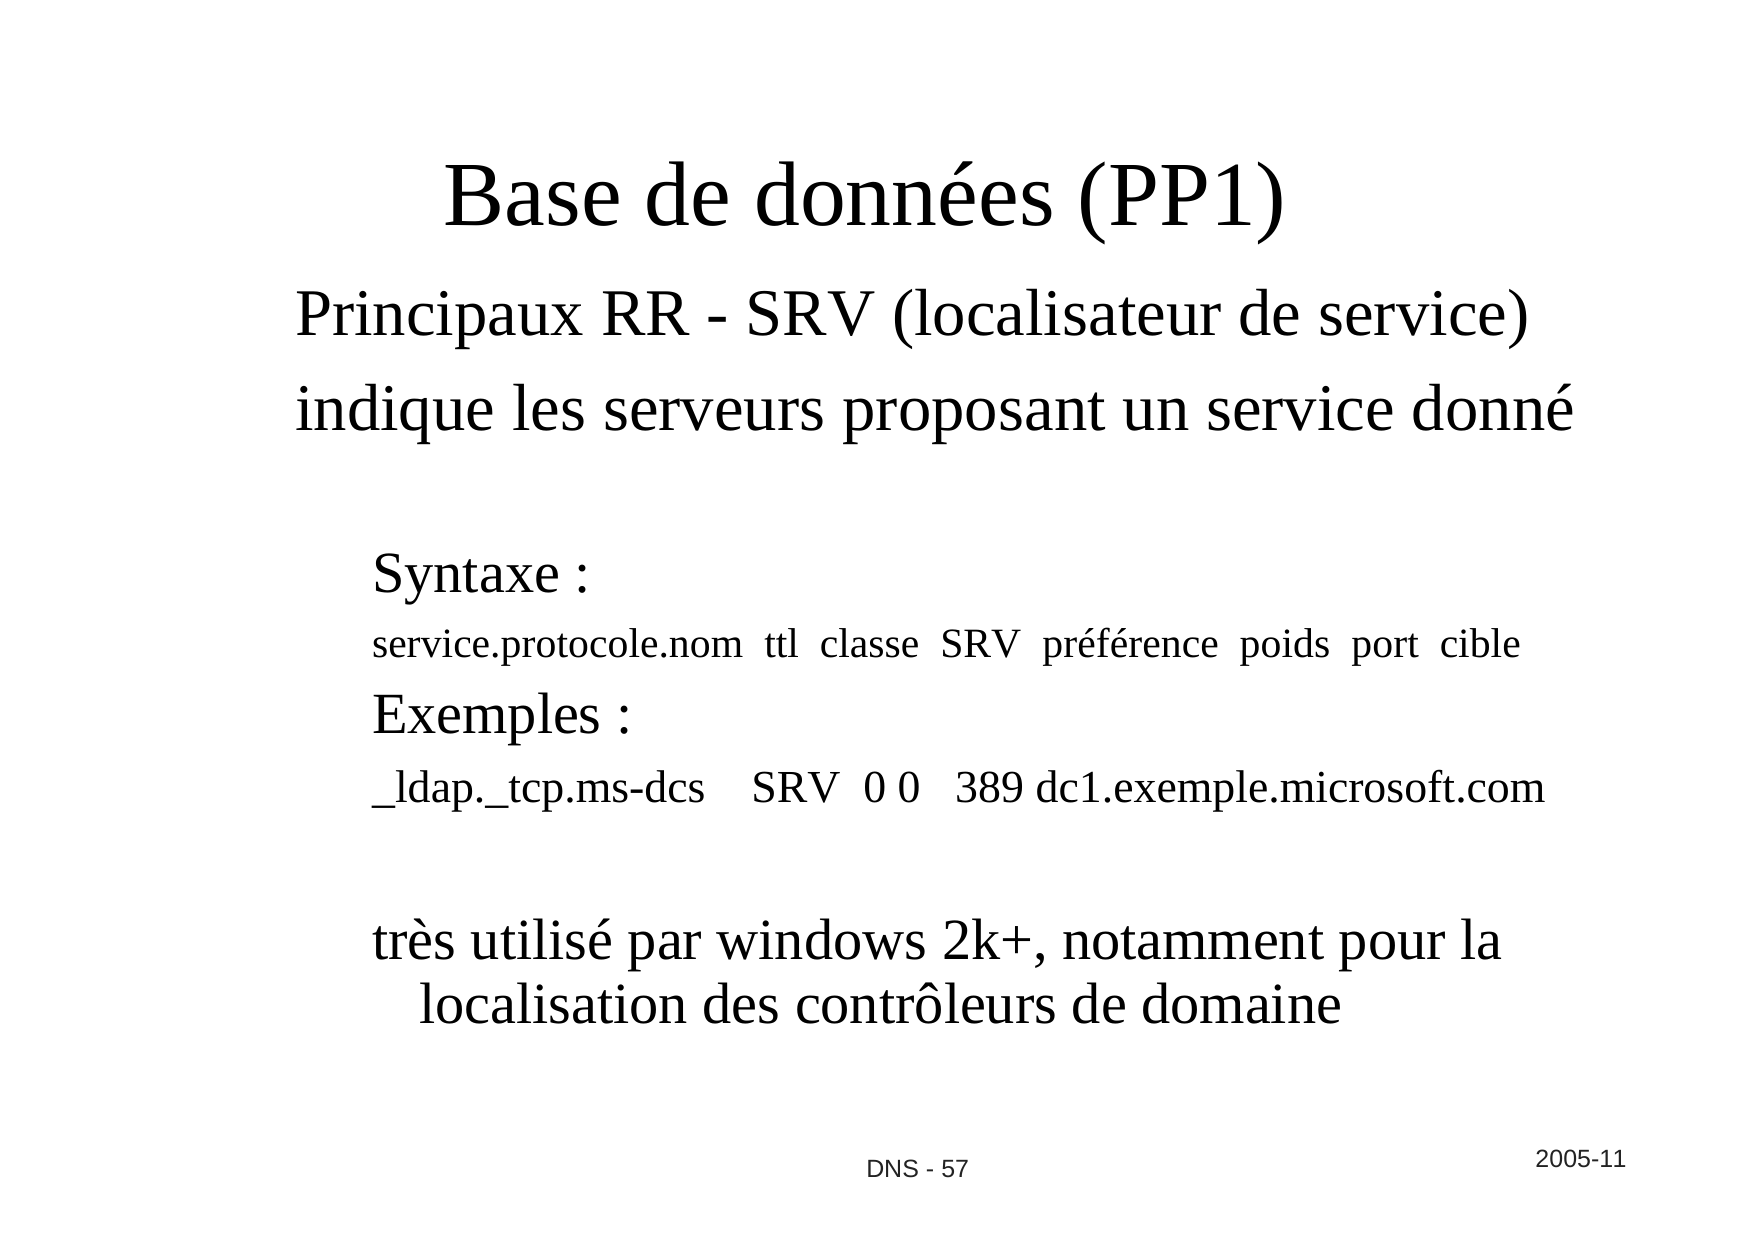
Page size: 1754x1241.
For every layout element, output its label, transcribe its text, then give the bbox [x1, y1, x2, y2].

list Principaux RR - SRV (localisateur de service) indique les serveurs proposant un service donné Syntaxe : service.protocole.nom ttl classe SRV préférence poids port cible Exemples : _ldap._tcp.ms-dcs SRV 0 0 389 dc1.exemple.microsoft.com très utilisé par windows 2k+, notamment pour la localisation des contrôleurs de domaine [262, 268, 1620, 1189]
title Base de données (PP1) [187, 109, 1545, 280]
